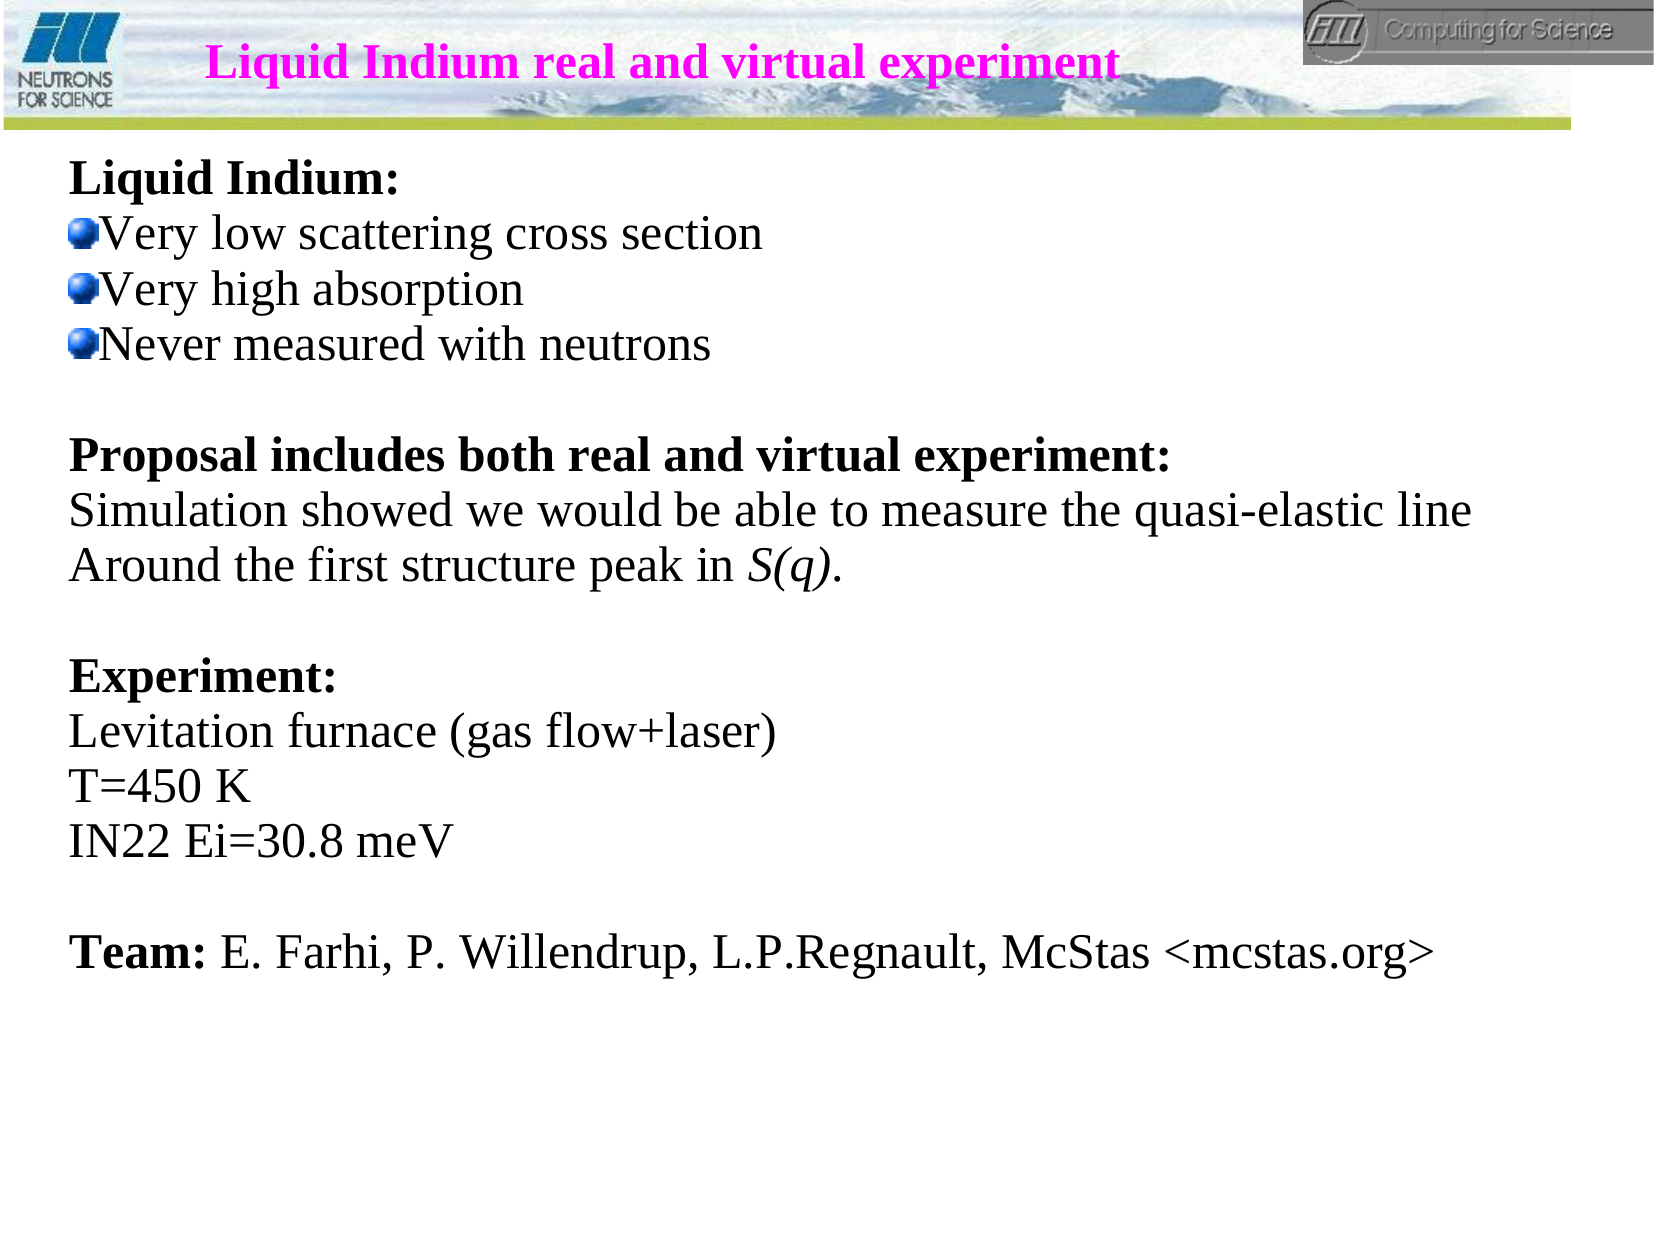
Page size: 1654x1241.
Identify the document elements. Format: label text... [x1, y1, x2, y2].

text_box Liquid Indium real and virtual experiment [204, 34, 1122, 90]
picture [3, 0, 1654, 130]
text_box Liquid Indium: Very low scattering cross section Very high absorption Never measured with neutrons Proposal includes both real and virtual experiment: Simulation showed we would be able to measure the quasi-elastic line Around the first structure peak in S(q). Experiment: Levitation furnace (gas flow+laser) T=450 K IN22 Ei=30.8 meV Team: E. Farhi, P. Willendrup, L.P.Regnault, McStas <mcstas.org> [68, 150, 1474, 980]
